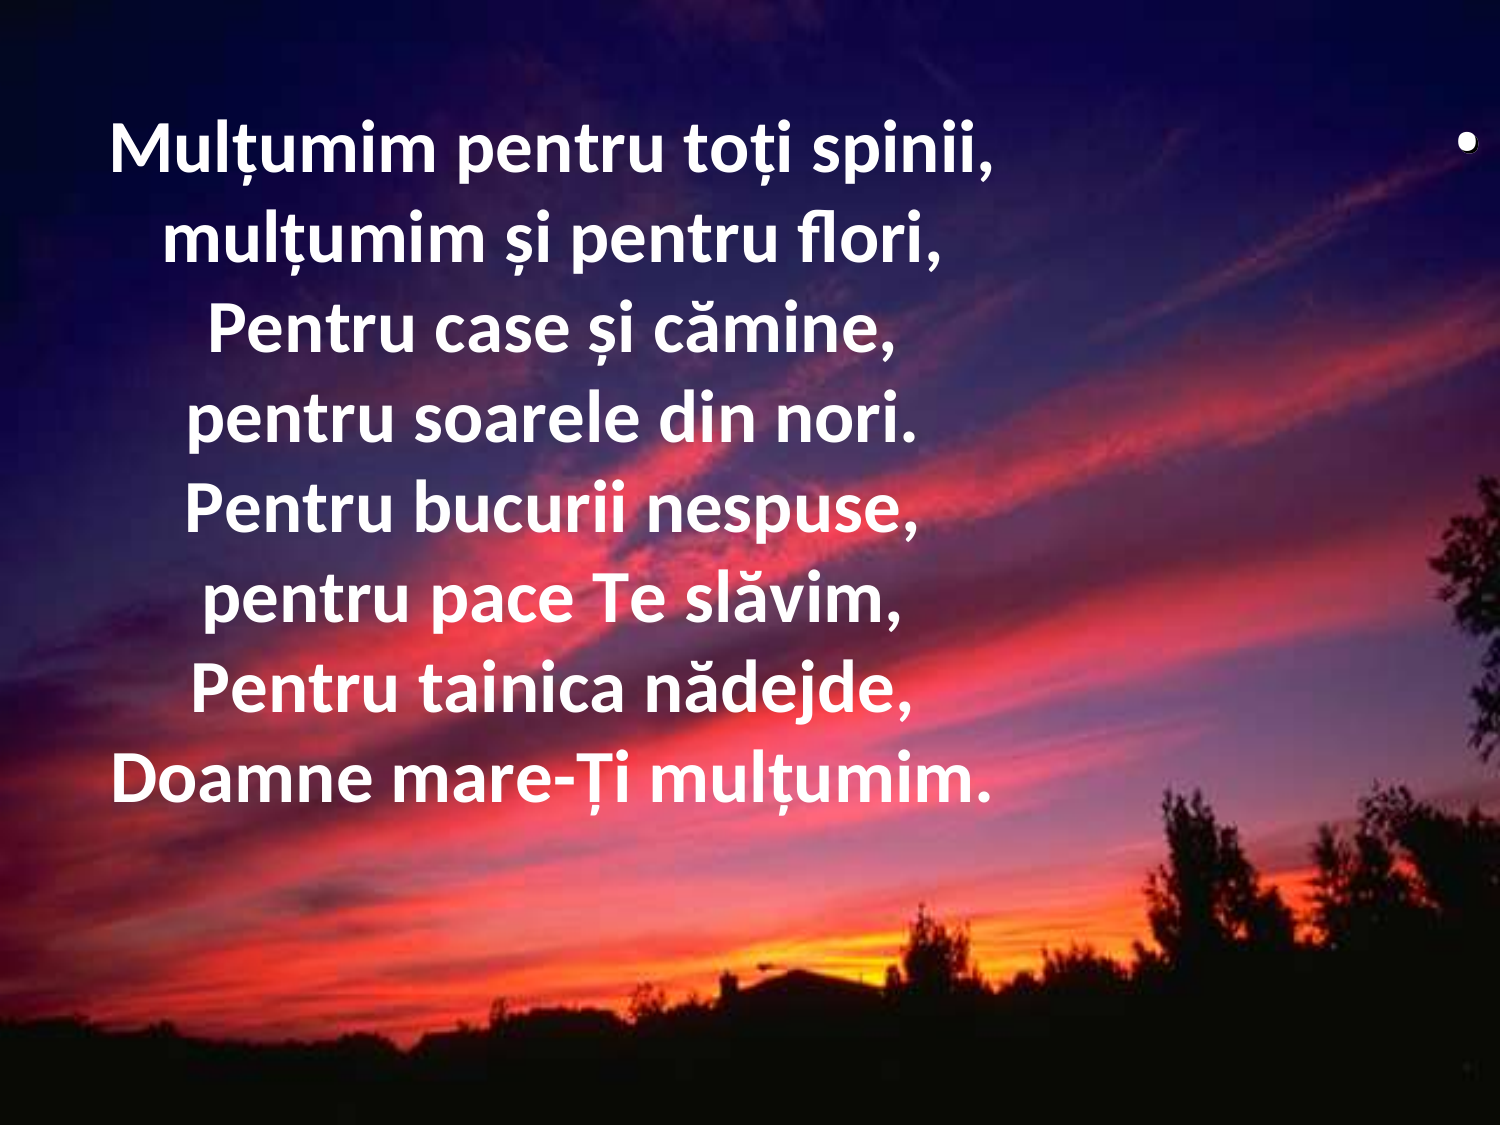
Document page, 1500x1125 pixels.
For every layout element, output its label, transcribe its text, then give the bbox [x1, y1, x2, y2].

text_box . [1433, 0, 1500, 186]
picture [0, 0, 1500, 1125]
text_box Mulţumim pentru toţi spinii, mulţumim şi pentru flori, Pentru case şi cămine, pentru soarele din nori. Pentru bucurii nespuse, pentru pace Te slăvim, Pentru tainica nădejde, Doamne mare-Ţi mulţumim. [93, 90, 1013, 826]
